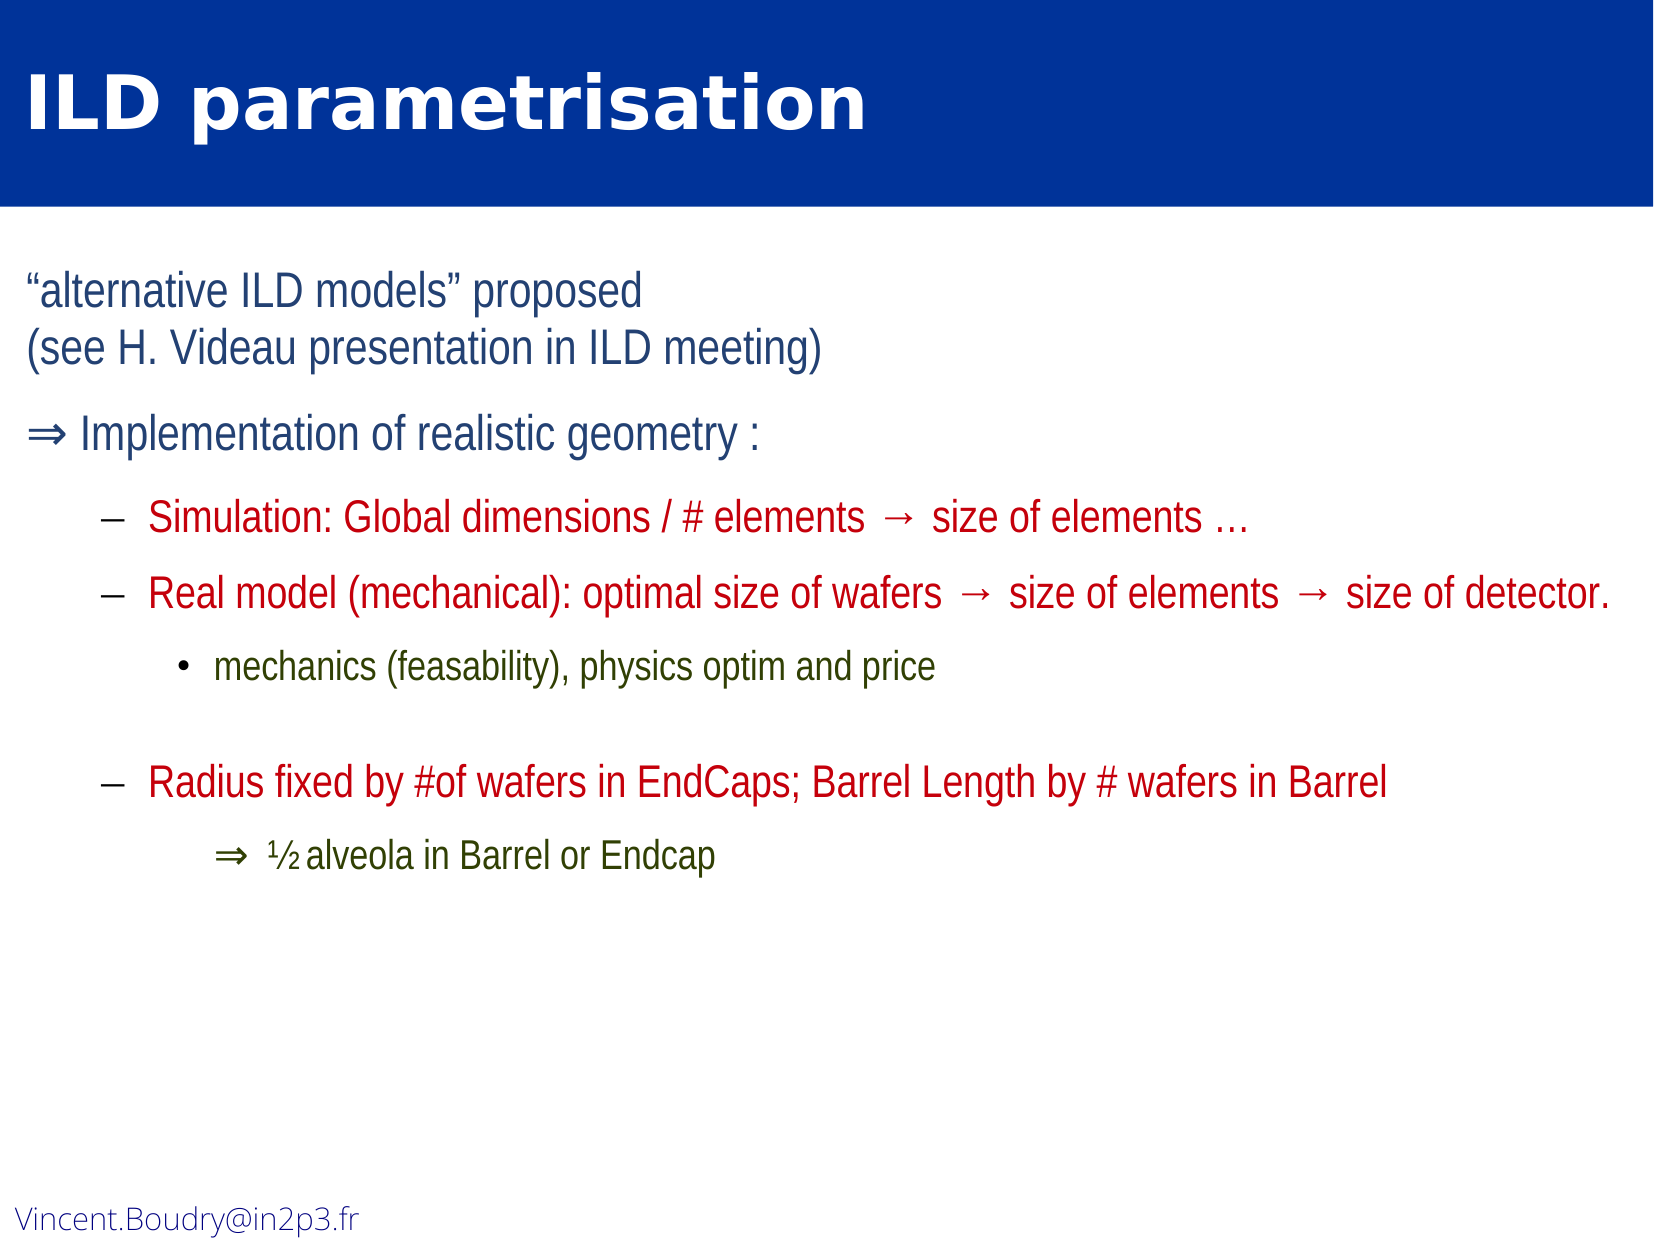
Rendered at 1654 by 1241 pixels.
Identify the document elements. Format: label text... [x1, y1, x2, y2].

list “alternative ILD models” proposed (see H. Videau presentation in ILD meeting) ⇒ Implementation of realistic geometry : Simulation: Global dimensions / # elements → size of elements … Real model (mechanical): optimal size of wafers → size of elements → size of detector. mechanics (feasability), physics optim and price Radius fixed by #of wafers in EndCaps; Barrel Length by # wafers in Barrel ⇒ ½ alveola in Barrel or Endcap [26, 260, 1631, 1166]
title ILD parametrisation [24, 17, 1635, 191]
